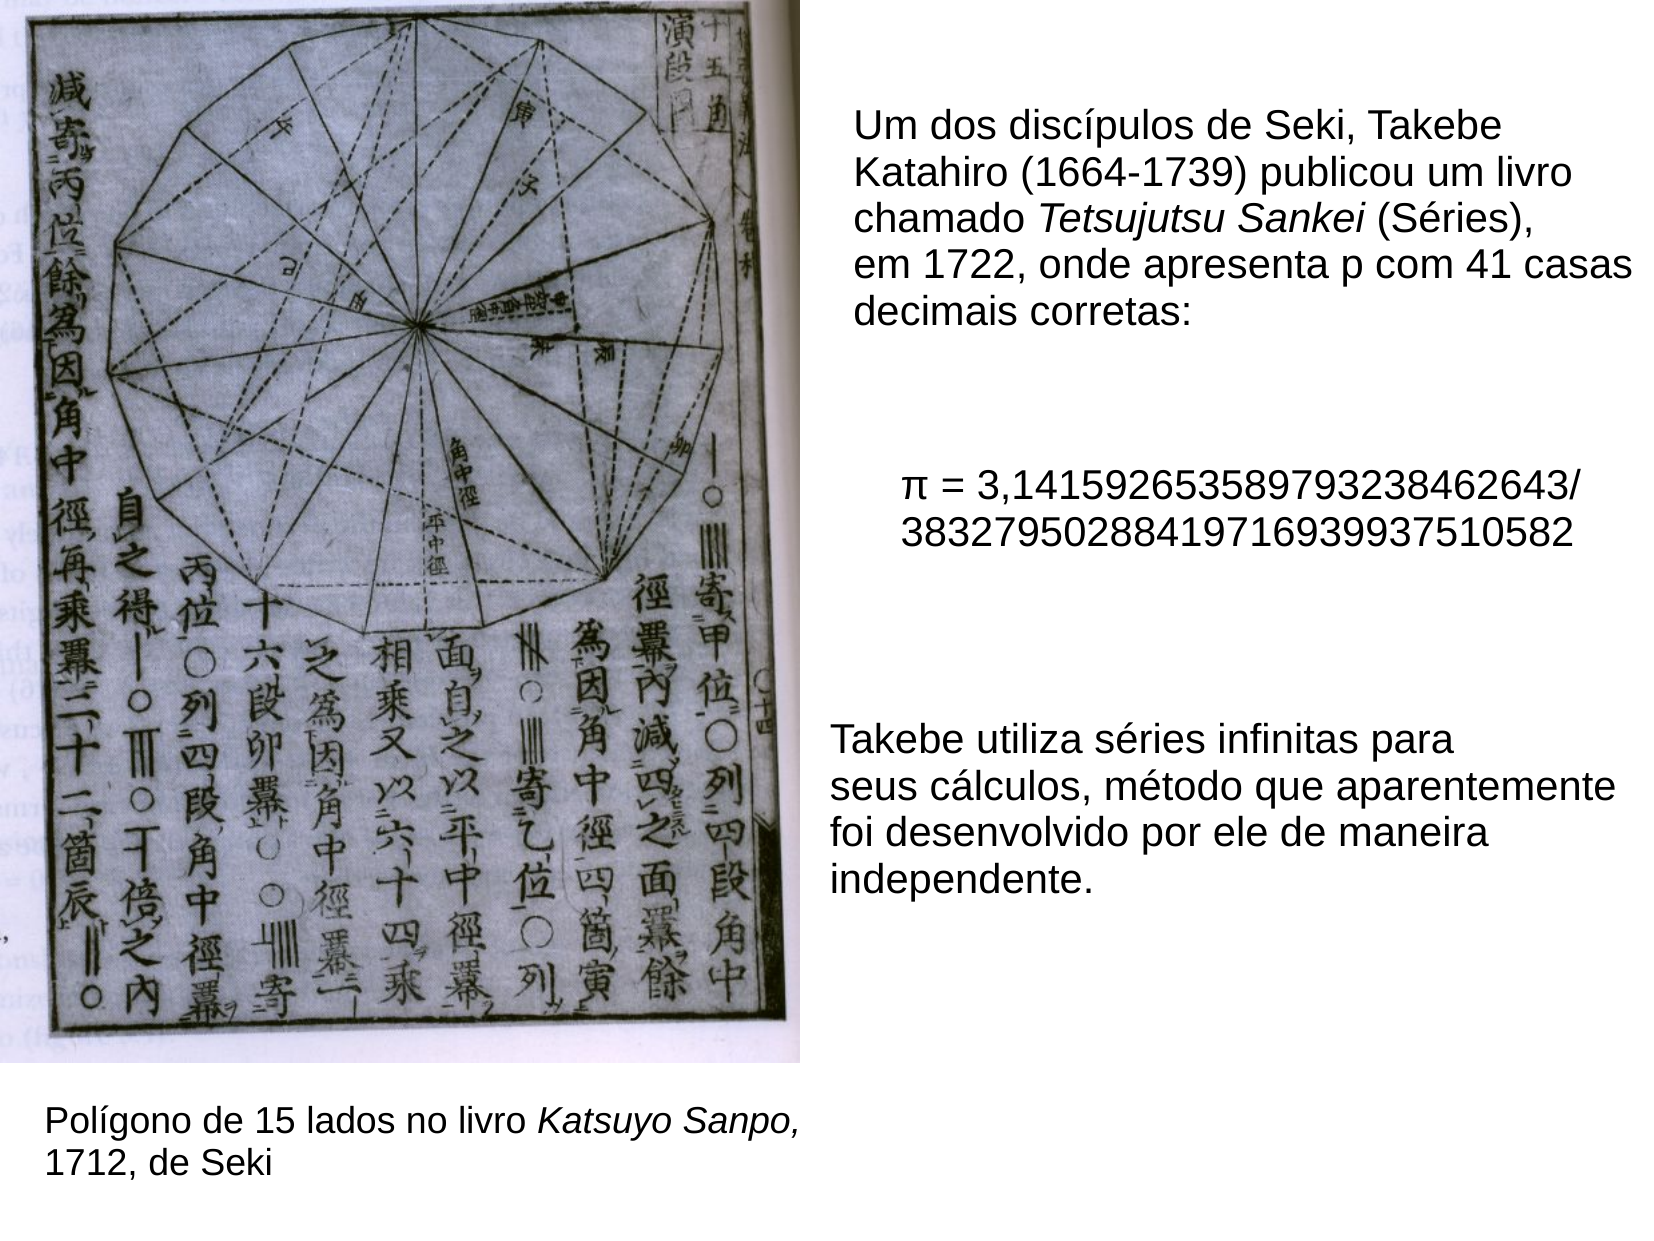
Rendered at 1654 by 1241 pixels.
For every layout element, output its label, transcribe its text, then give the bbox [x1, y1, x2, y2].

text_box Polígono de 15 lados no livro Katsuyo Sanpo, 1712, de Seki [29, 1092, 827, 1192]
text_box Um dos discípulos de Seki, Takebe Katahiro (1664-1739) publicou um livro chamado Tetsujutsu Sankei (Séries), em 1722, onde apresenta p com 41 casas decimais corretas: [838, 94, 1649, 342]
text_box Takebe utiliza séries infinitas para seus cálculos, método que aparentemente foi desenvolvido por ele de maneira independente. [814, 708, 1632, 910]
text_box π = 3,141592653589793238462643/ 38327950288419716939937510582 [885, 454, 1596, 563]
picture [0, 0, 800, 1063]
